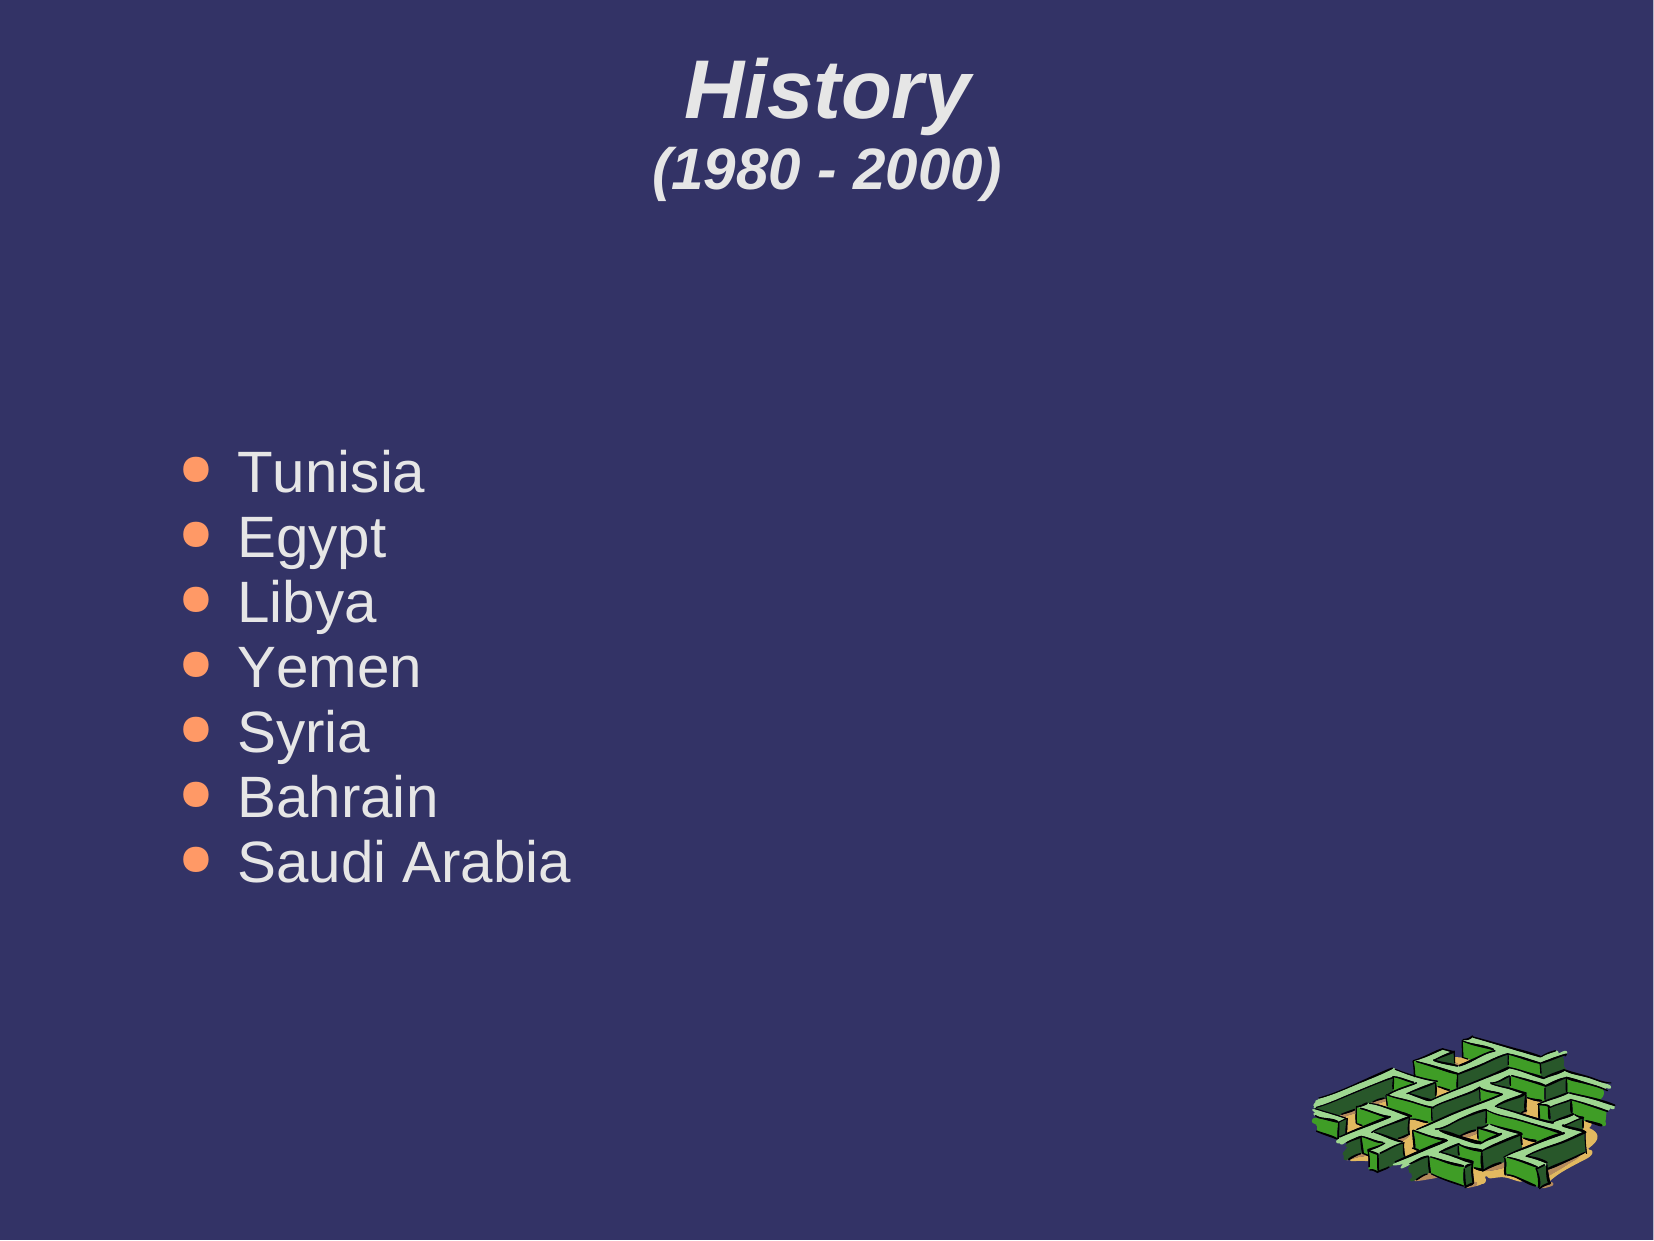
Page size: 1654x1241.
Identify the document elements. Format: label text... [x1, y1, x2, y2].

list Tunisia Egypt Libya Yemen Syria Bahrain Saudi Arabia [178, 364, 1570, 1132]
title History (1980 - 2000) [121, 26, 1534, 219]
